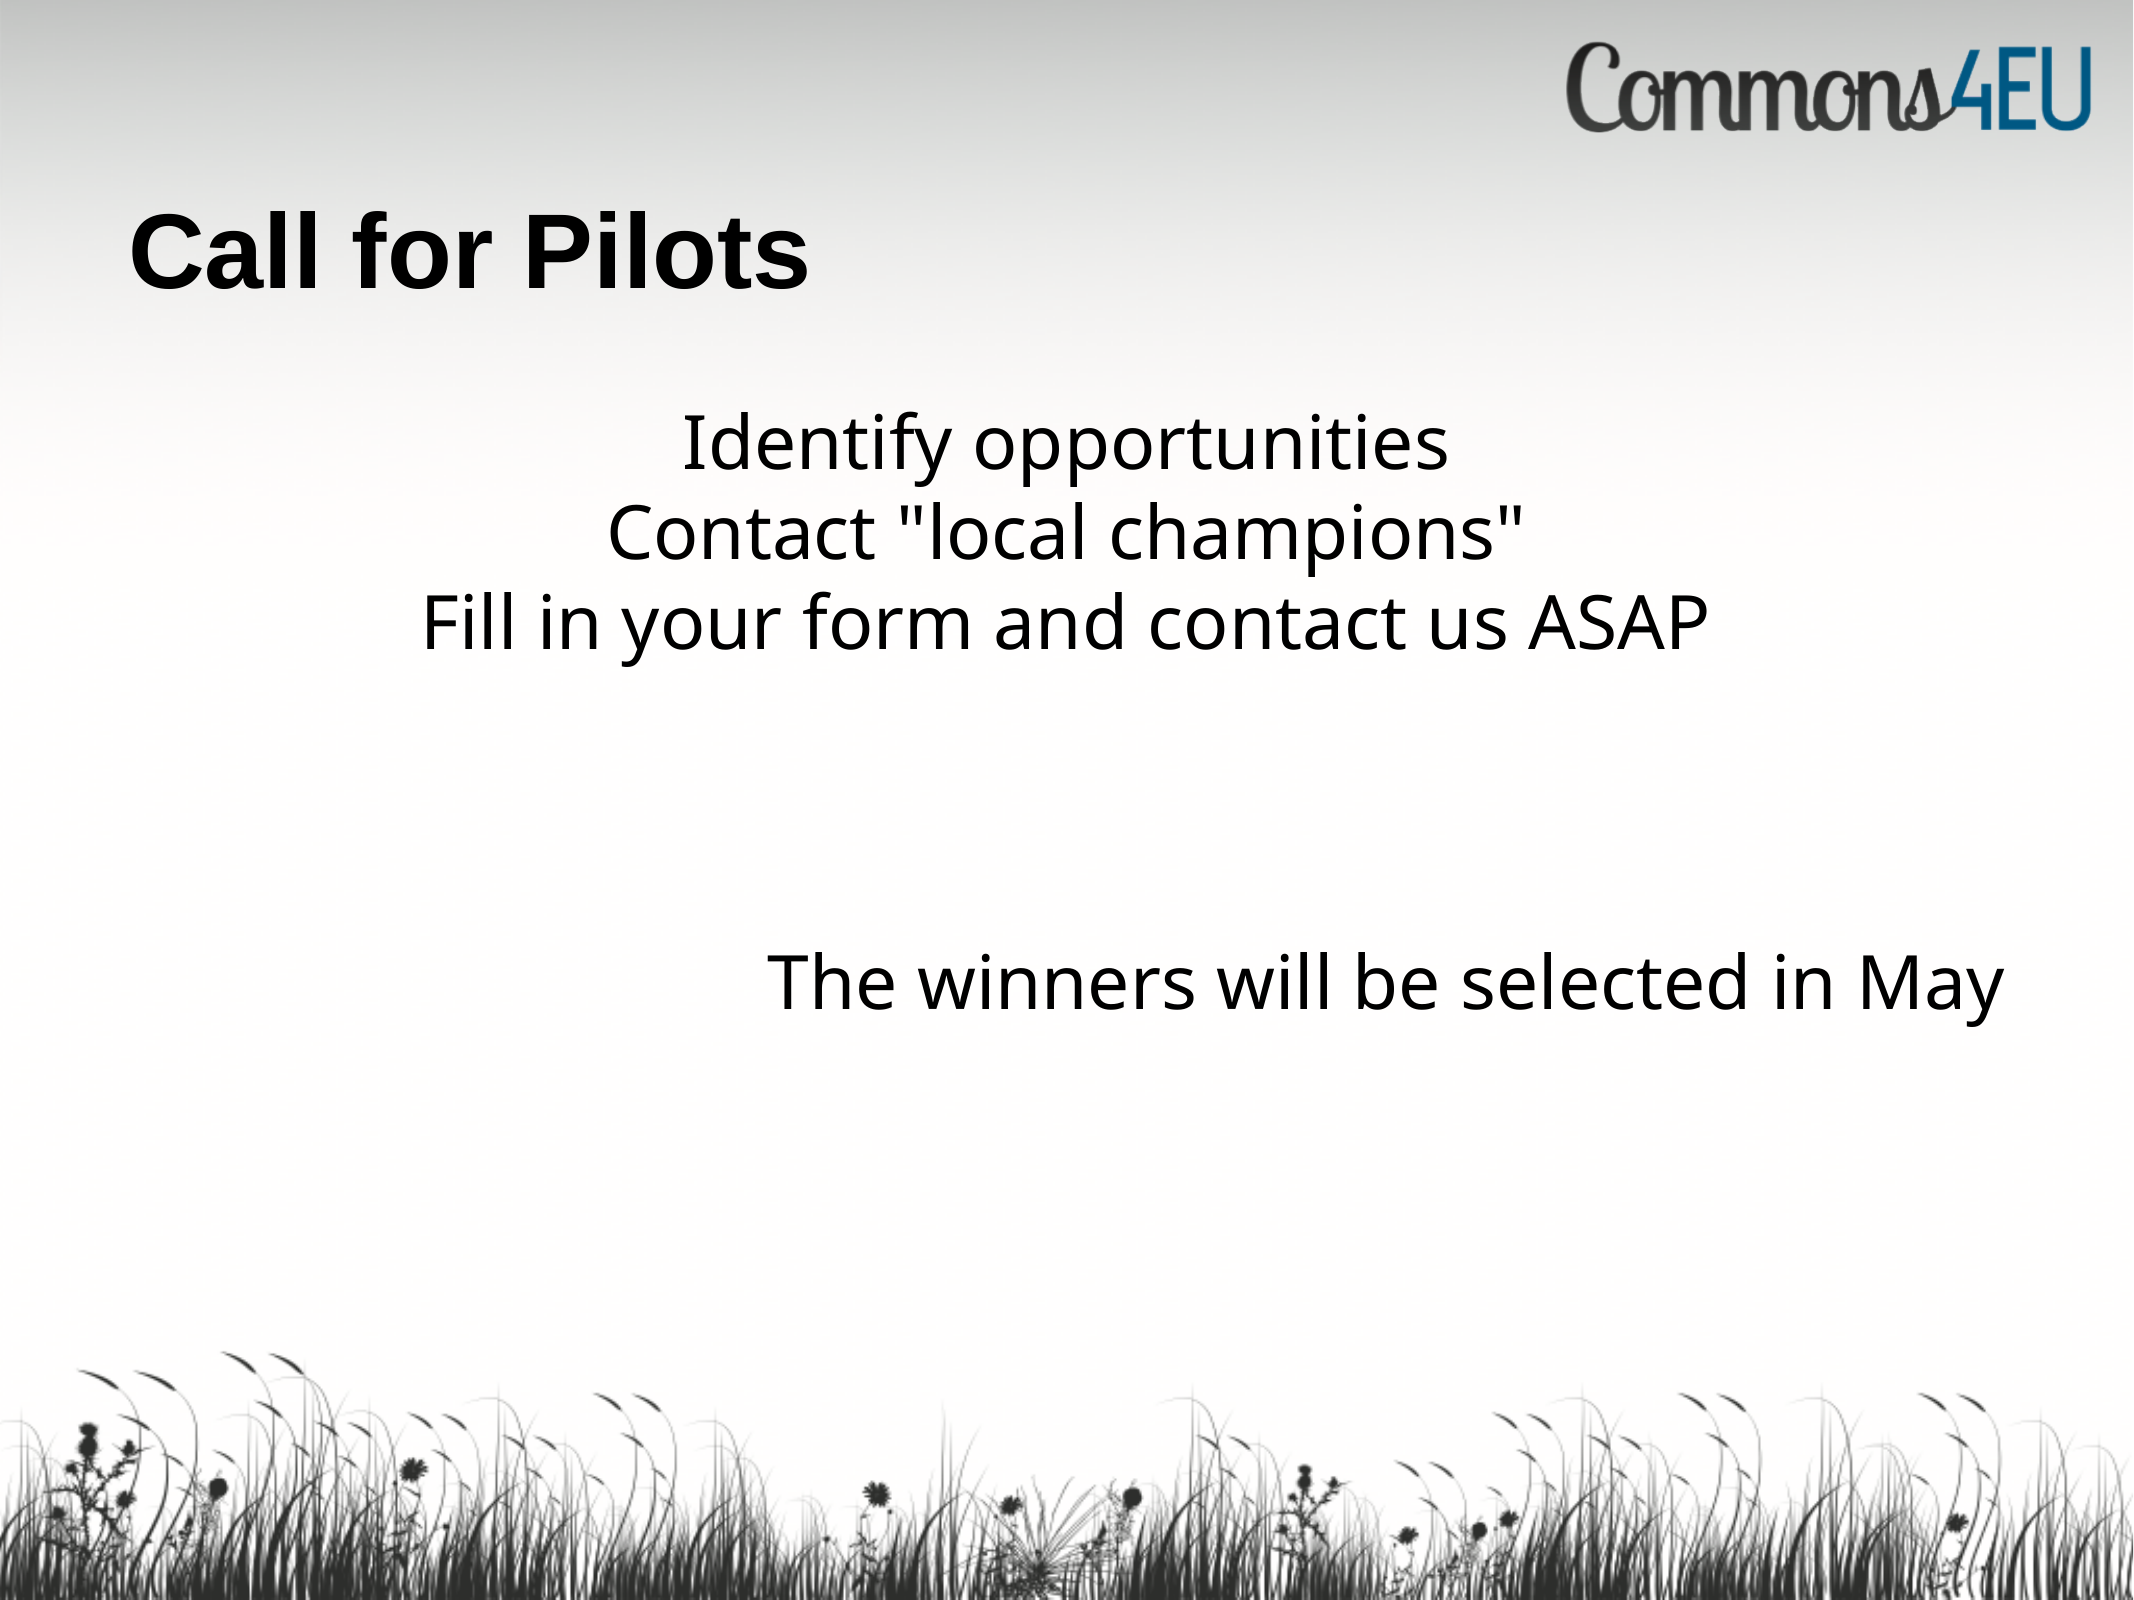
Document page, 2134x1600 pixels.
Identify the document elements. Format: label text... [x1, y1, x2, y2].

title Call for Pilots [106, 158, 2027, 331]
list Identify opportunities Contact "local champions" Fill in your form and contact us ASAP The winners will be selected in May [106, 373, 2027, 1053]
picture [0, 0, 2134, 1600]
